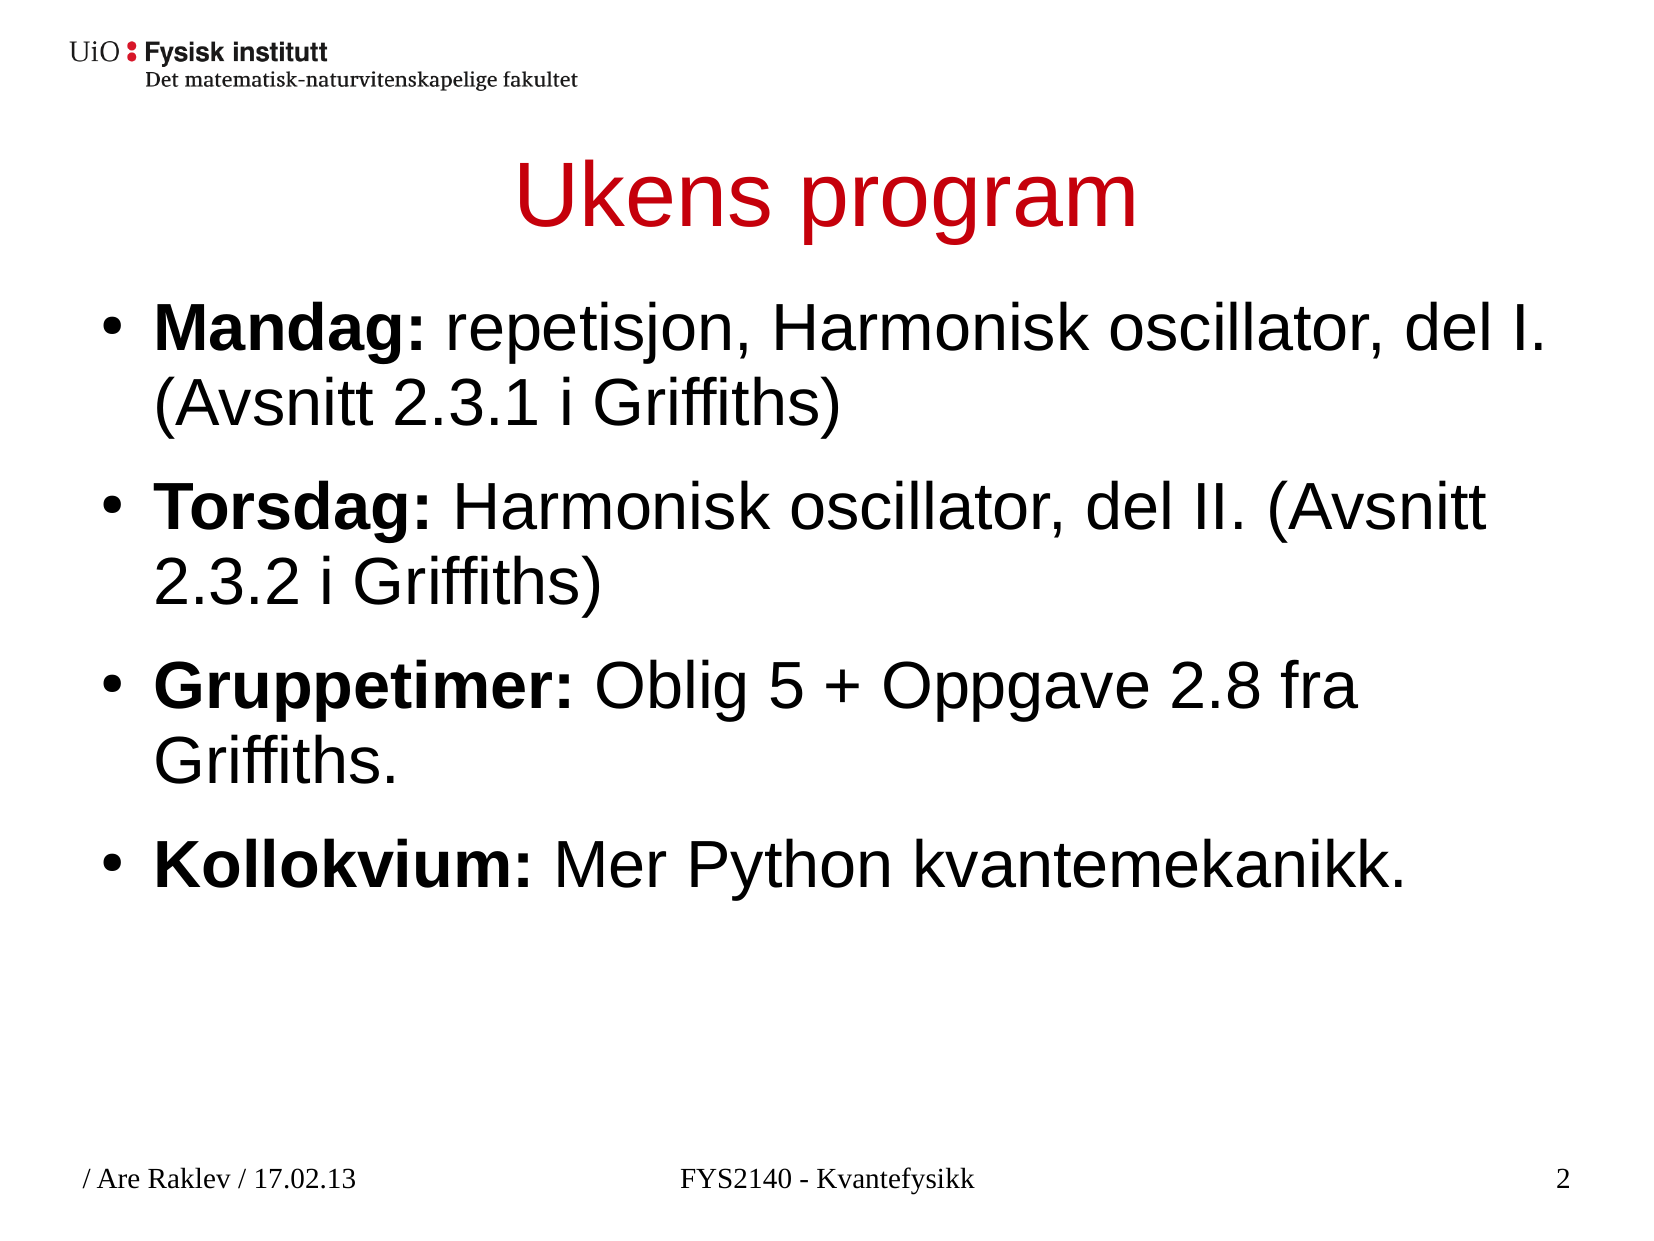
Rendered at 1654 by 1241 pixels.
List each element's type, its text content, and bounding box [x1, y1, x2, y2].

list Mandag: repetisjon, Harmonisk oscillator, del I. (Avsnitt 2.3.1 i Griffiths) Torsdag: Harmonisk oscillator, del II. (Avsnitt 2.3.2 i Griffiths) Gruppetimer: Oblig 5 + Oppgave 2.8 fra Griffiths. Kollokvium: Mer Python kvantemekanikk. [82, 290, 1613, 1094]
picture [68, 37, 581, 93]
title Ukens program [82, 90, 1571, 290]
